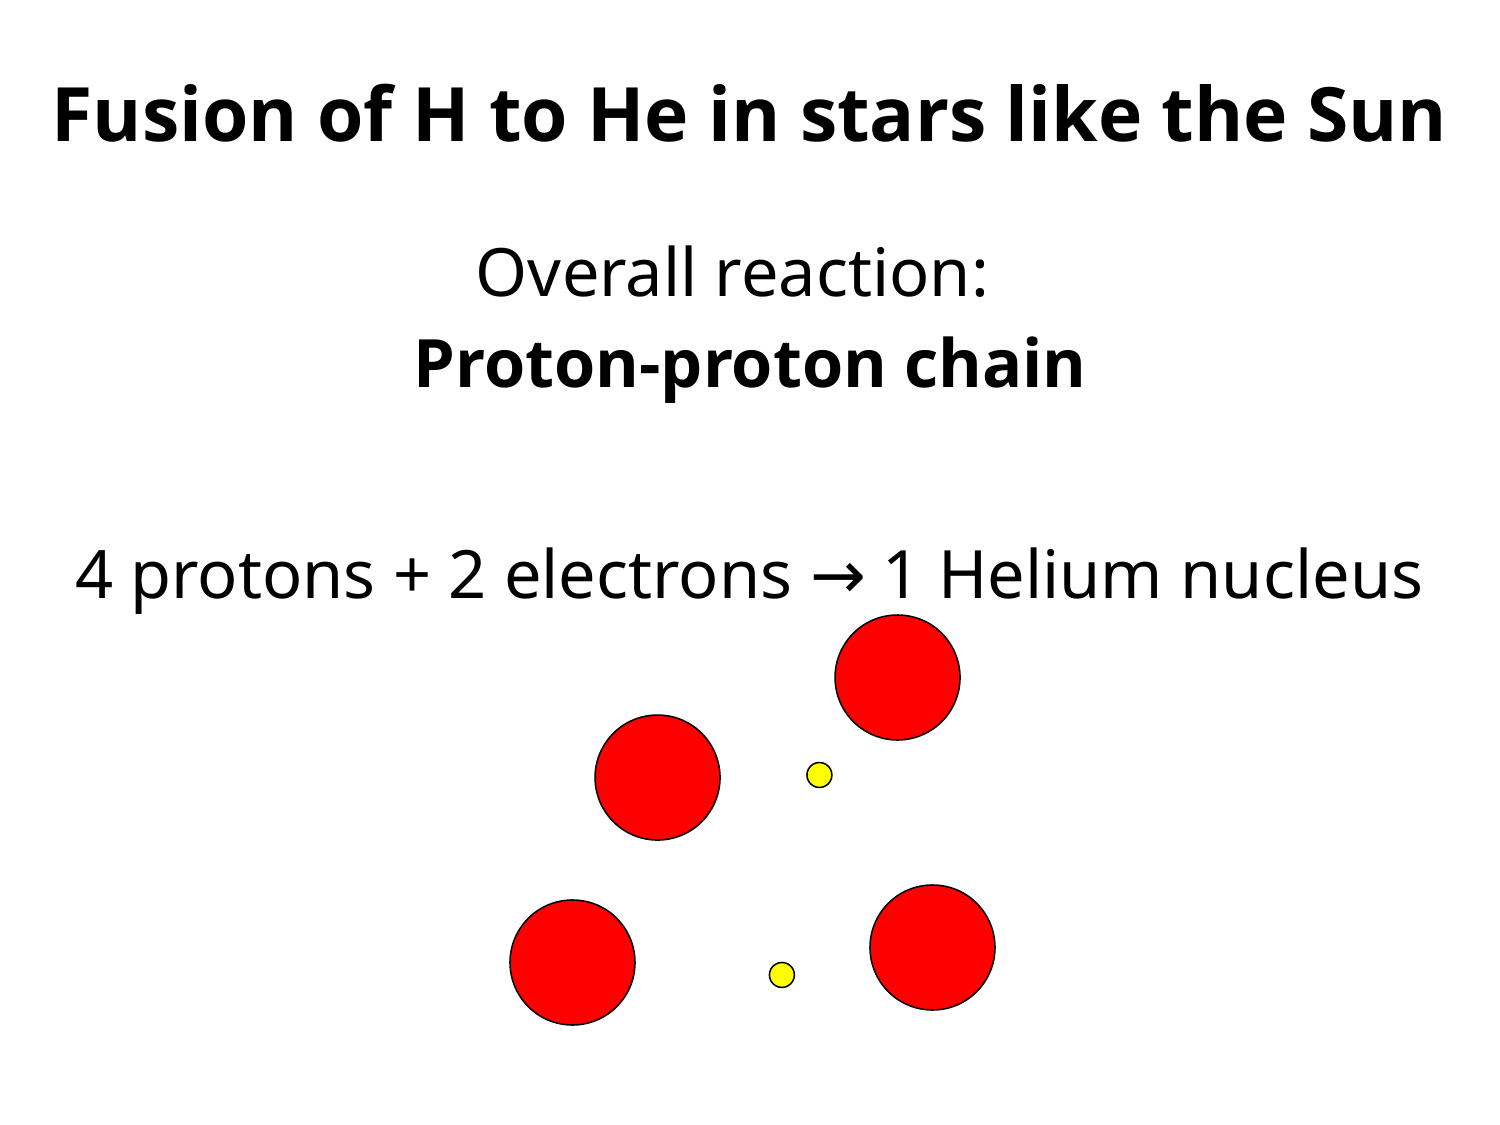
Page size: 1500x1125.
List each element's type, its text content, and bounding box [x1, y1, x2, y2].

text_box [835, 615, 961, 741]
text_box [806, 762, 832, 788]
list Overall reaction: Proton-proton chain 4 protons + 2 electrons → 1 Helium nucleus [30, 224, 1471, 1021]
text_box [870, 885, 996, 1011]
text_box [595, 715, 721, 841]
text_box [769, 962, 795, 988]
title Fusion of H to He in stars like the Sun [30, 68, 1471, 157]
text_box [510, 900, 636, 1026]
